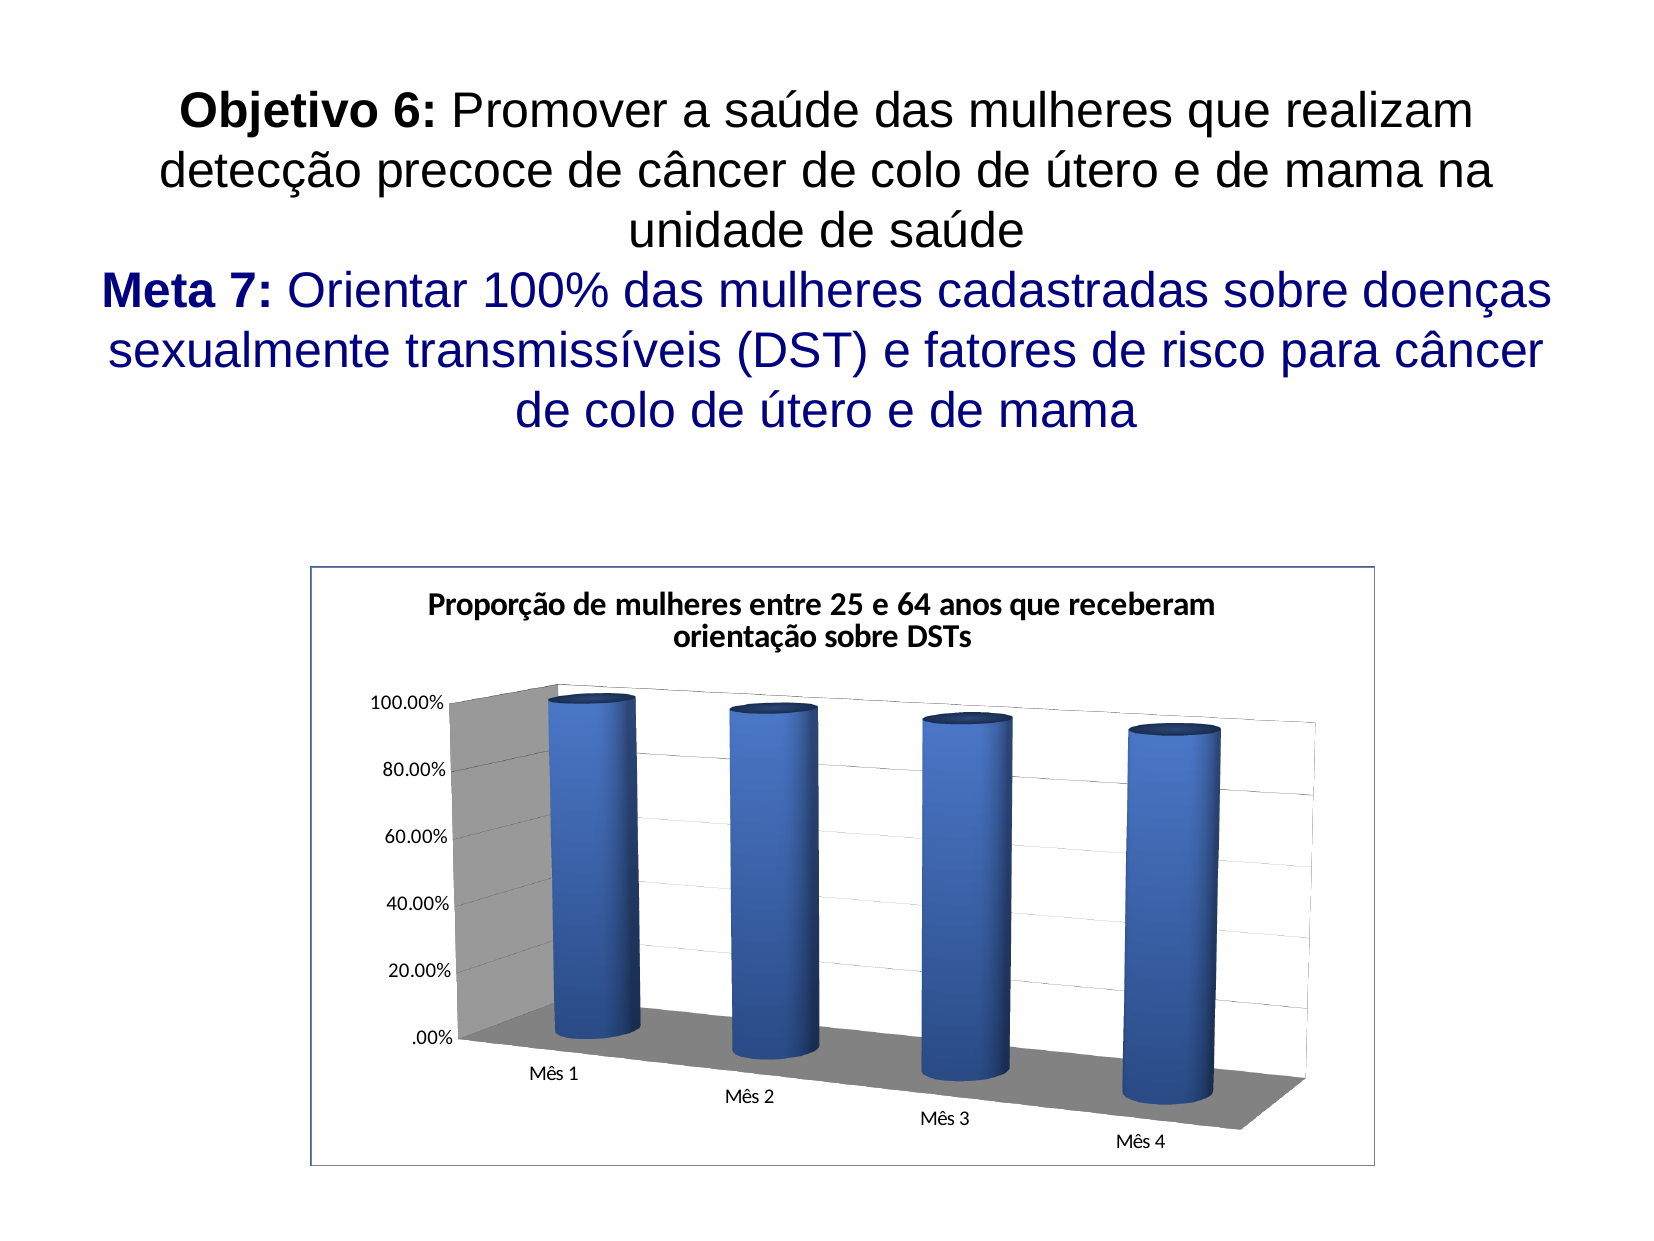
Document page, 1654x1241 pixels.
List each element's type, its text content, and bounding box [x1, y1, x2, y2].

title Objetivo 6: Promover a saúde das mulheres que realizam detecção precoce de câncer de colo de útero e de mama na unidade de saúde Meta 7: Orientar 100% das mulheres cadastradas sobre doenças sexualmente transmissíveis (DST) e fatores de risco para câncer de colo de útero e de mama [82, 76, 1571, 438]
chart [310, 566, 1375, 1166]
